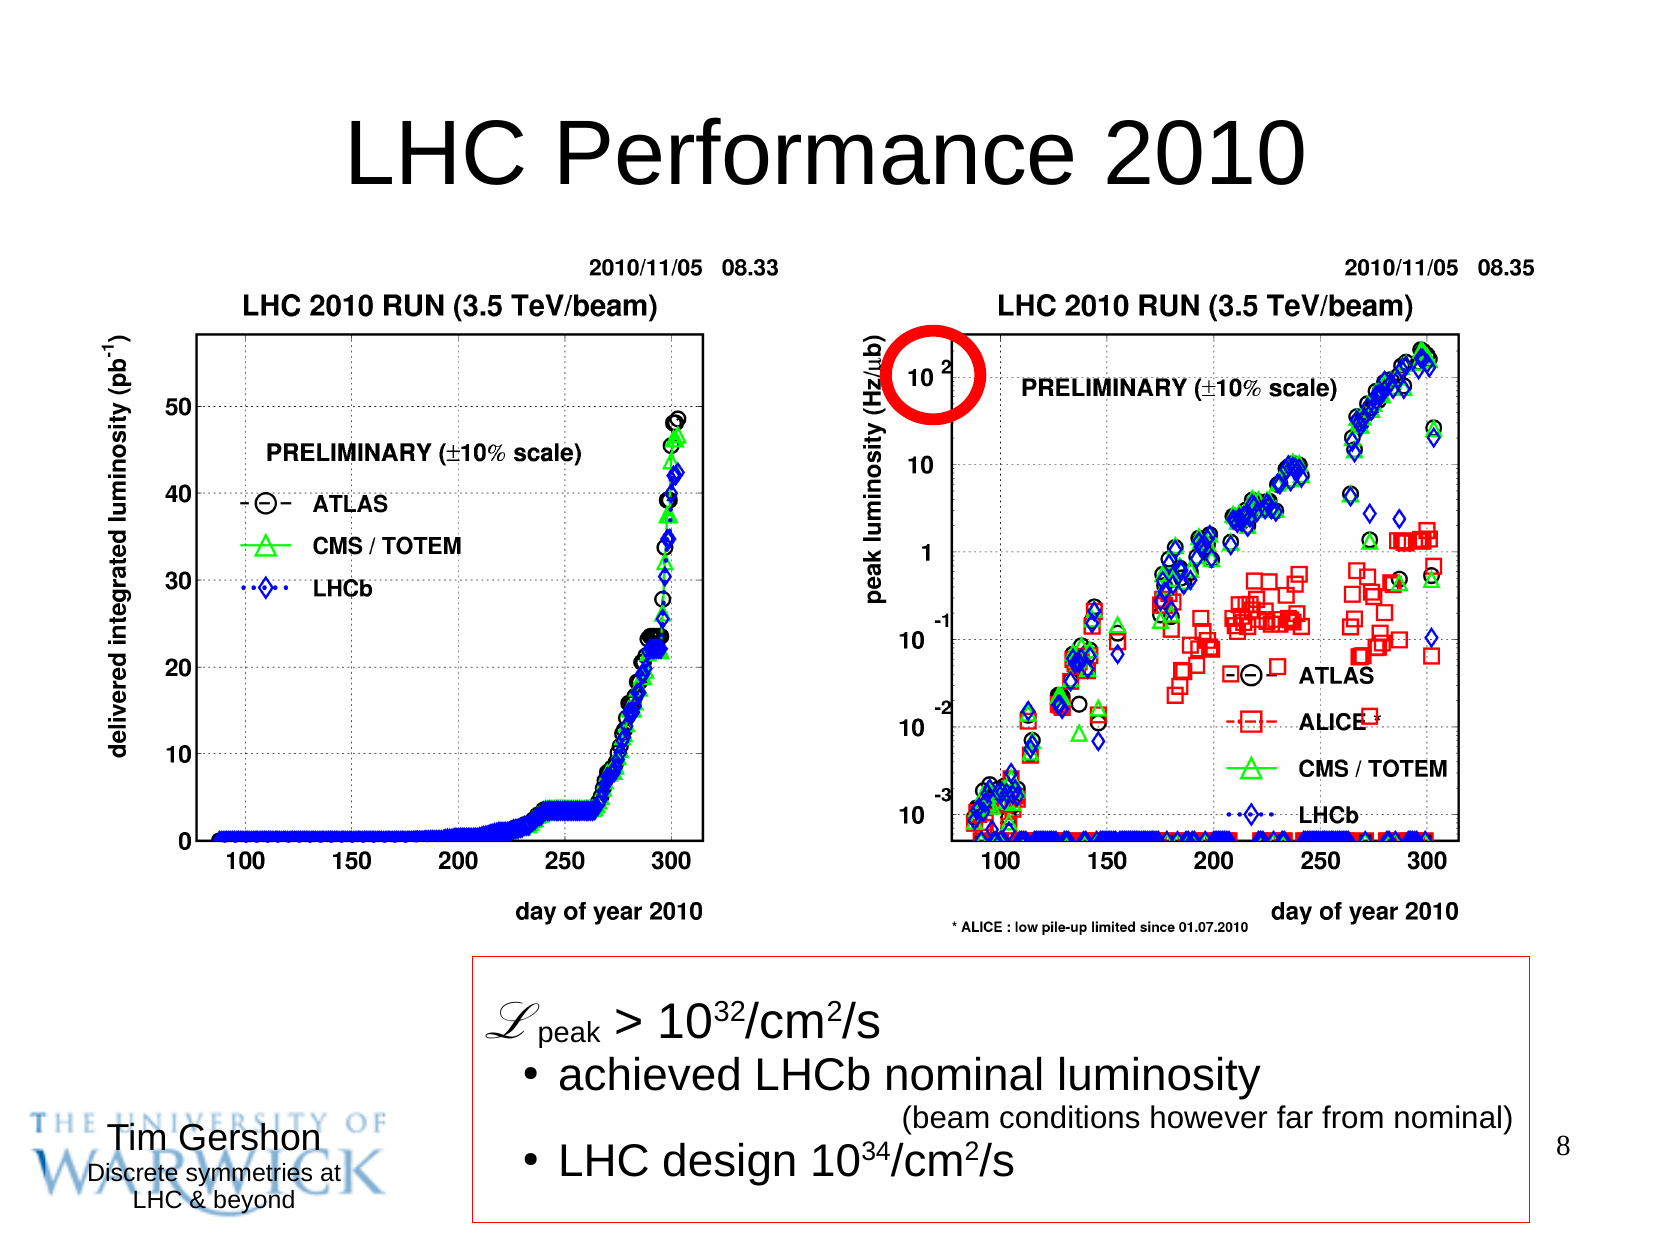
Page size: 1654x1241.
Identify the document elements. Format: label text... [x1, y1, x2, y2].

title LHC Performance 2010 [82, 56, 1571, 250]
text_box Tim Gershon Discrete symmetries at LHC & beyond [45, 1108, 383, 1222]
picture [95, 233, 804, 942]
picture [19, 1106, 406, 1232]
picture [850, 233, 1560, 942]
text_box ℒpeak > 1032/cm2/s achieved LHCb nominal luminosity (beam conditions however far from nominal) LHC design 1034/cm2/s [472, 956, 1530, 1223]
